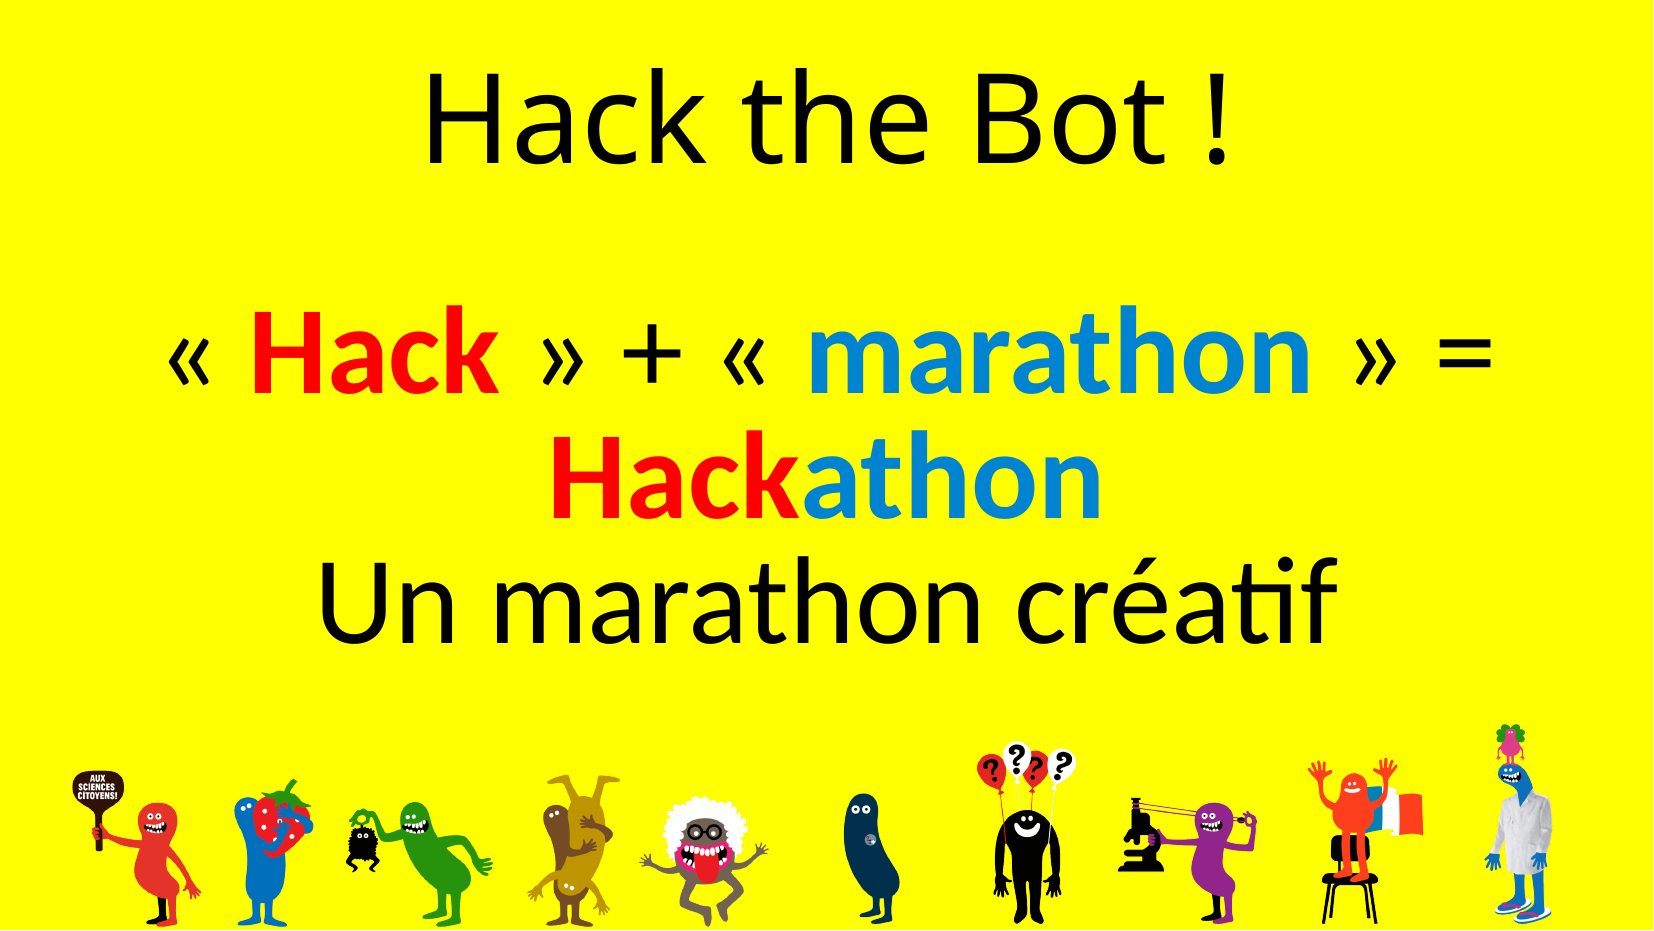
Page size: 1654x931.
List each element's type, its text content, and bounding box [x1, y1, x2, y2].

subtitle « Hack » + « marathon » = Hackathon Un marathon créatif [82, 217, 1571, 758]
picture [64, 765, 778, 931]
picture [807, 721, 1589, 931]
title Hack the Bot ! [82, 28, 1571, 201]
